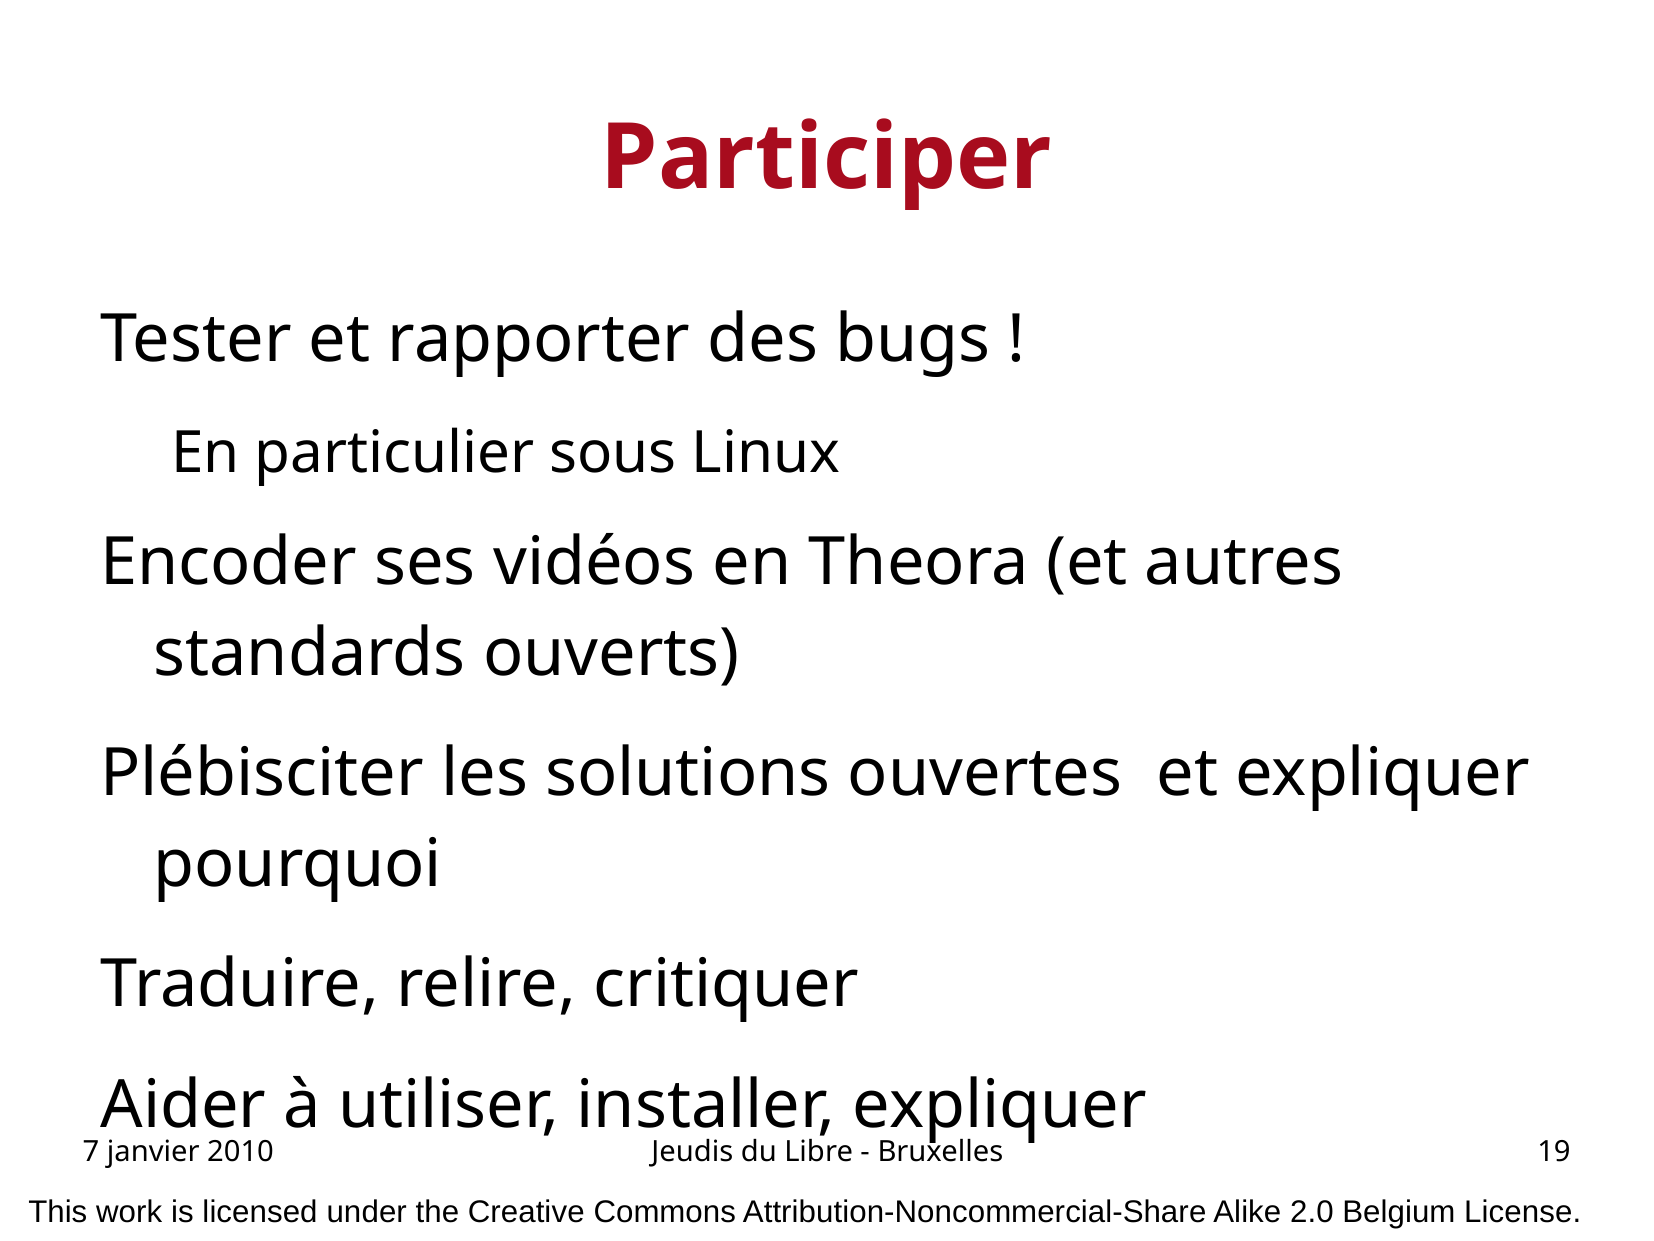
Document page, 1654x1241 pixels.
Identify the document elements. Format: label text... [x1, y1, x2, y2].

title Participer [82, 56, 1571, 250]
list Tester et rapporter des bugs ! En particulier sous Linux Encoder ses vidéos en Theora (et autres standards ouverts) Plébisciter les solutions ouvertes et expliquer pourquoi Traduire, relire, critiquer Aider à utiliser, installer, expliquer [82, 290, 1571, 1094]
text_box This work is licensed under the Creative Commons Attribution-Noncommercial-Share Alike 2.0 Belgium License. [13, 1187, 1654, 1241]
